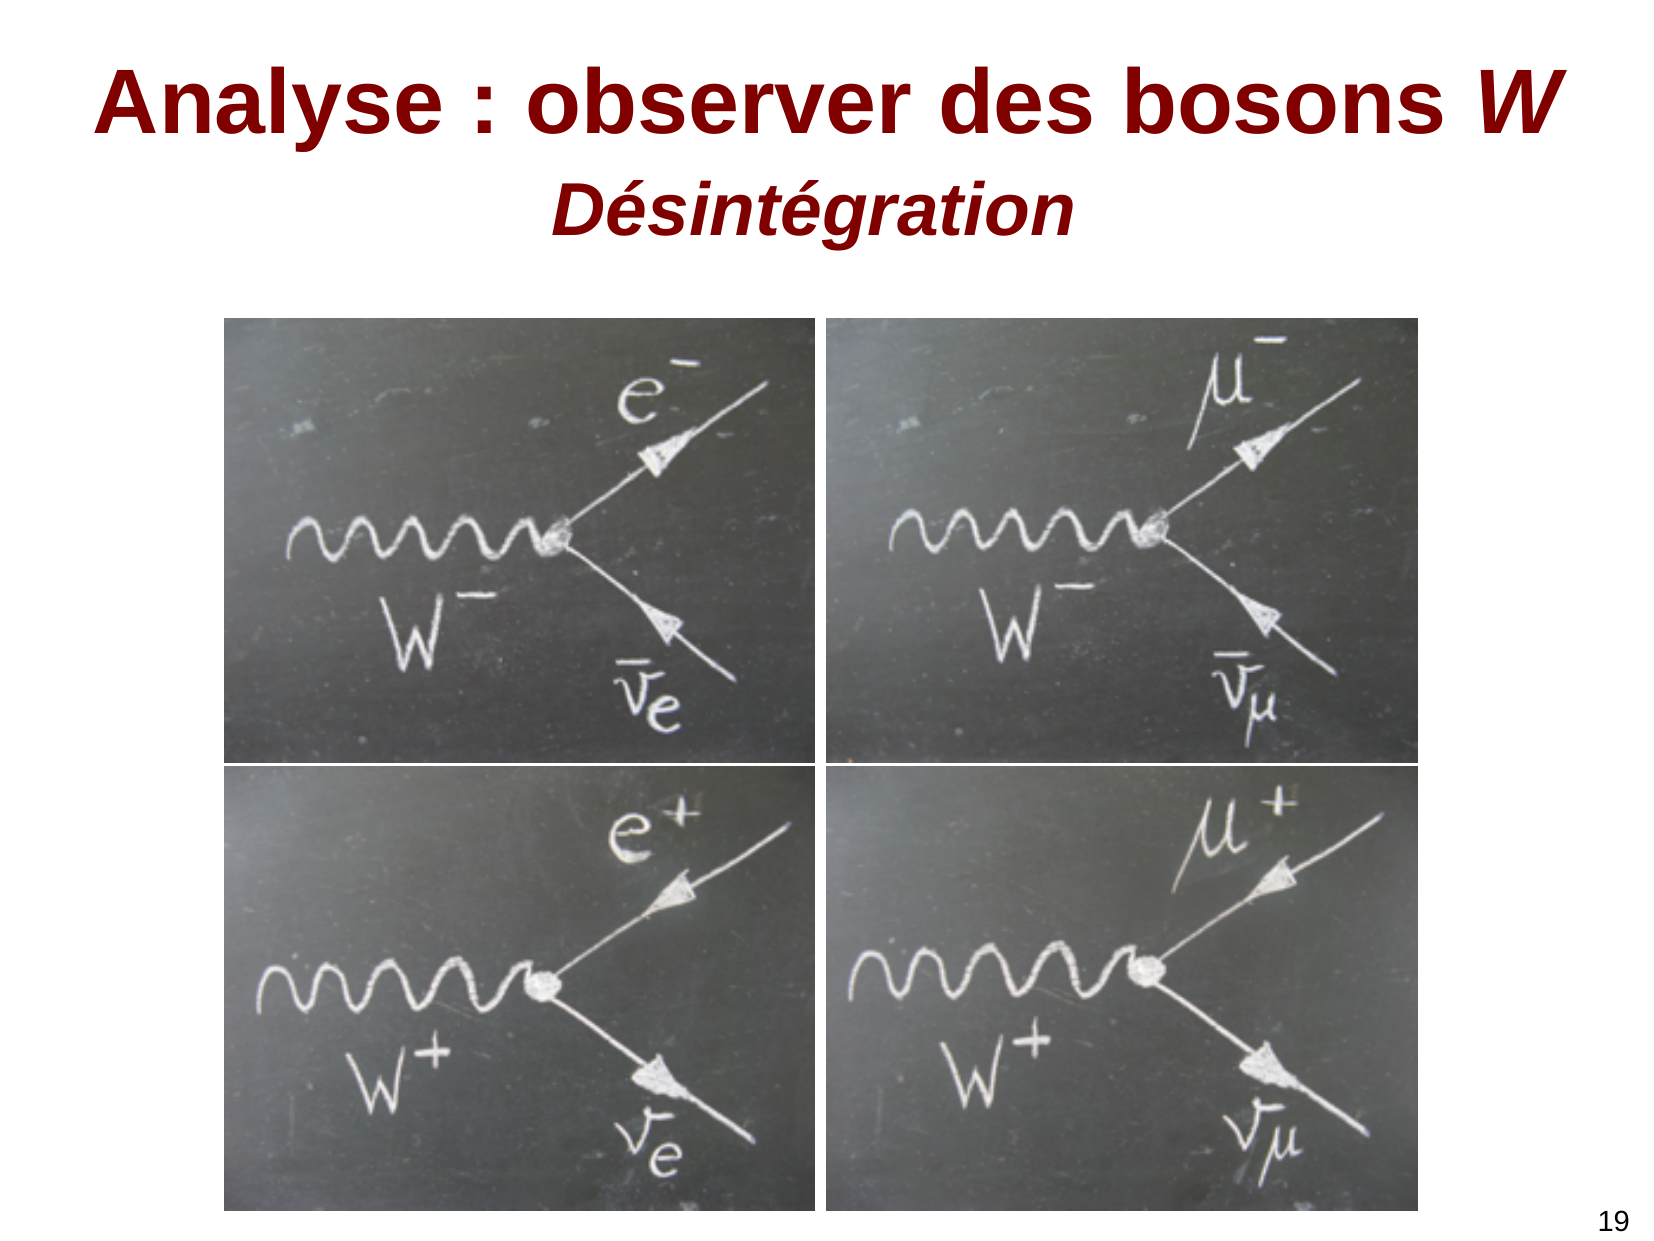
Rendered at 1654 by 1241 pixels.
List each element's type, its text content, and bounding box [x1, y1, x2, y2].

picture [224, 766, 815, 1211]
picture [826, 766, 1418, 1211]
picture [224, 318, 815, 763]
picture [826, 318, 1418, 763]
title Analyse : observer des bosons W Désintégration [82, 49, 1571, 257]
